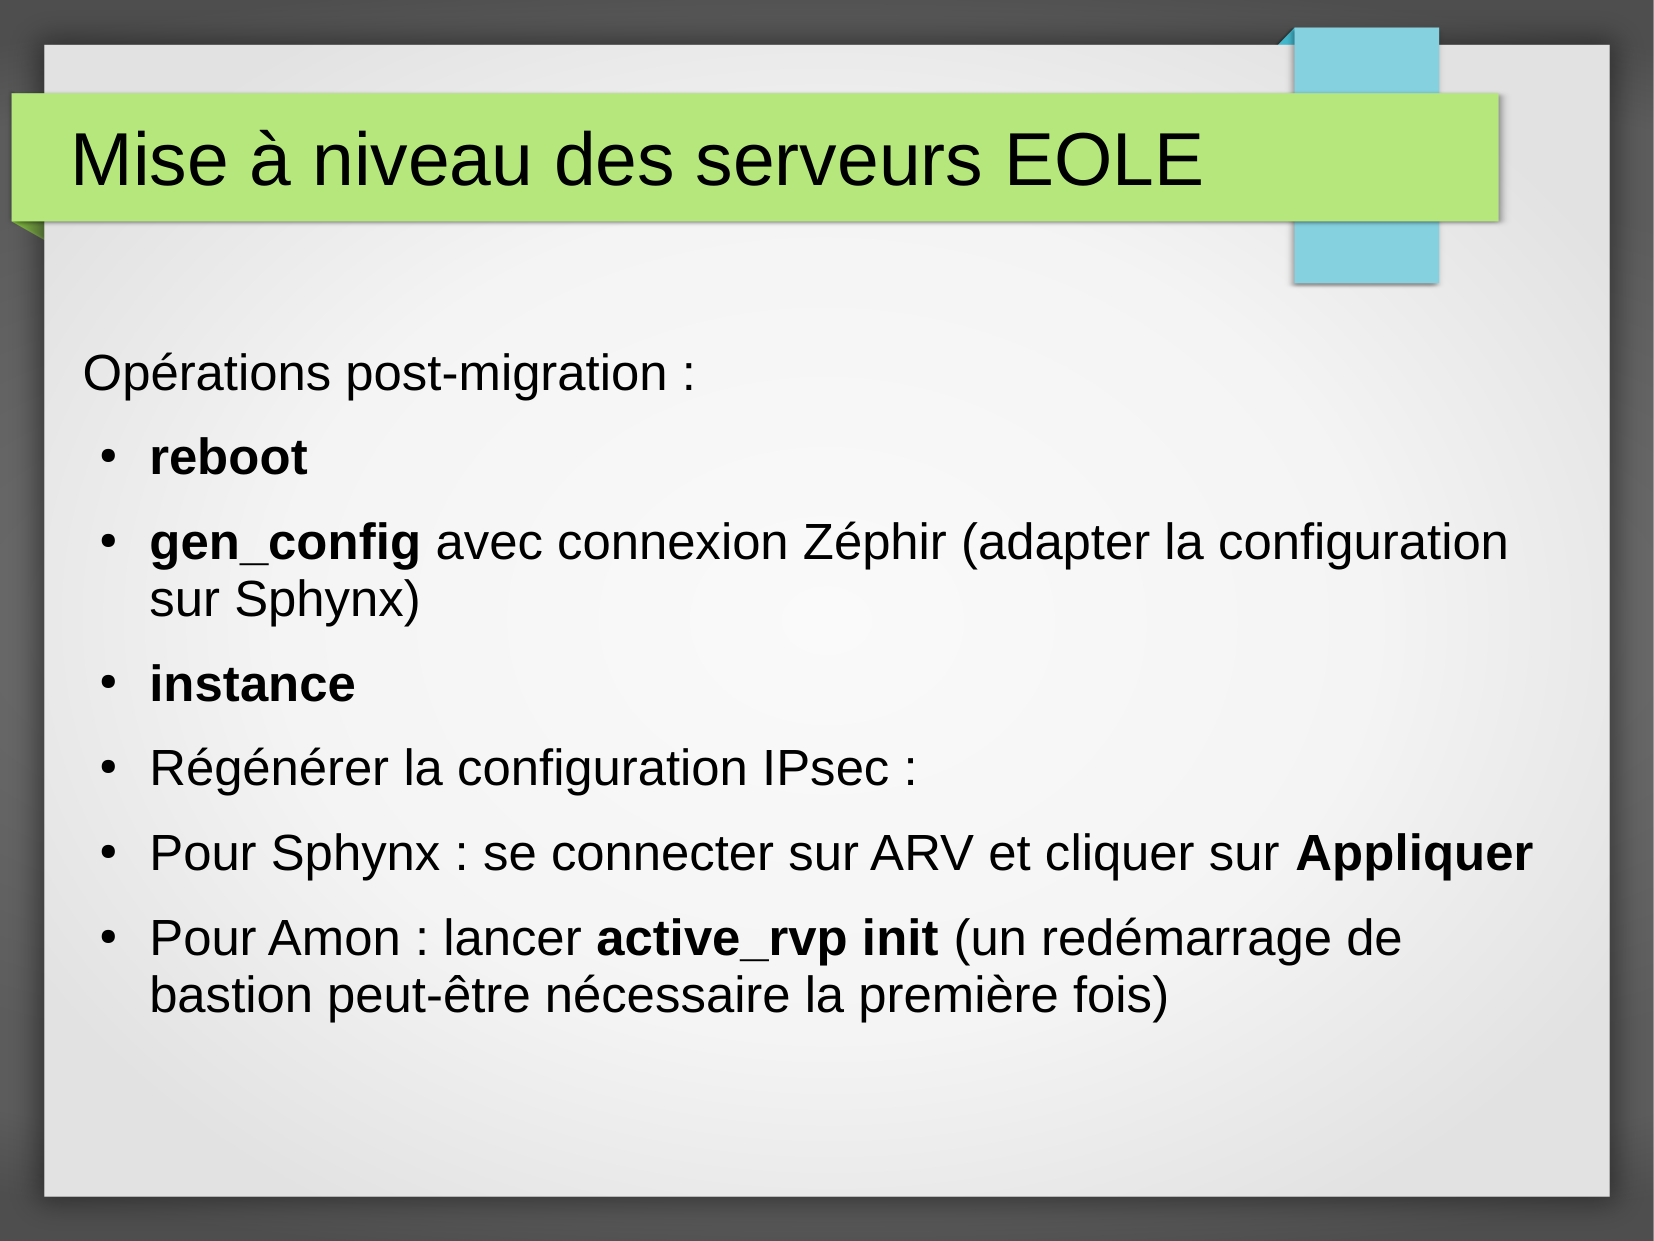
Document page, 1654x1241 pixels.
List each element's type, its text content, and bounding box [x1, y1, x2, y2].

picture [0, 0, 1654, 1241]
list Opérations post-migration : reboot gen_config avec connexion Zéphir (adapter la configuration sur Sphynx) instance Régénérer la configuration IPsec : Pour Sphynx : se connecter sur ARV et cliquer sur Appliquer Pour Amon : lancer active_rvp init (un redémarrage de bastion peut-être nécessaire la première fois) [82, 343, 1538, 1063]
title Mise à niveau des serveurs EOLE [70, 106, 1229, 213]
